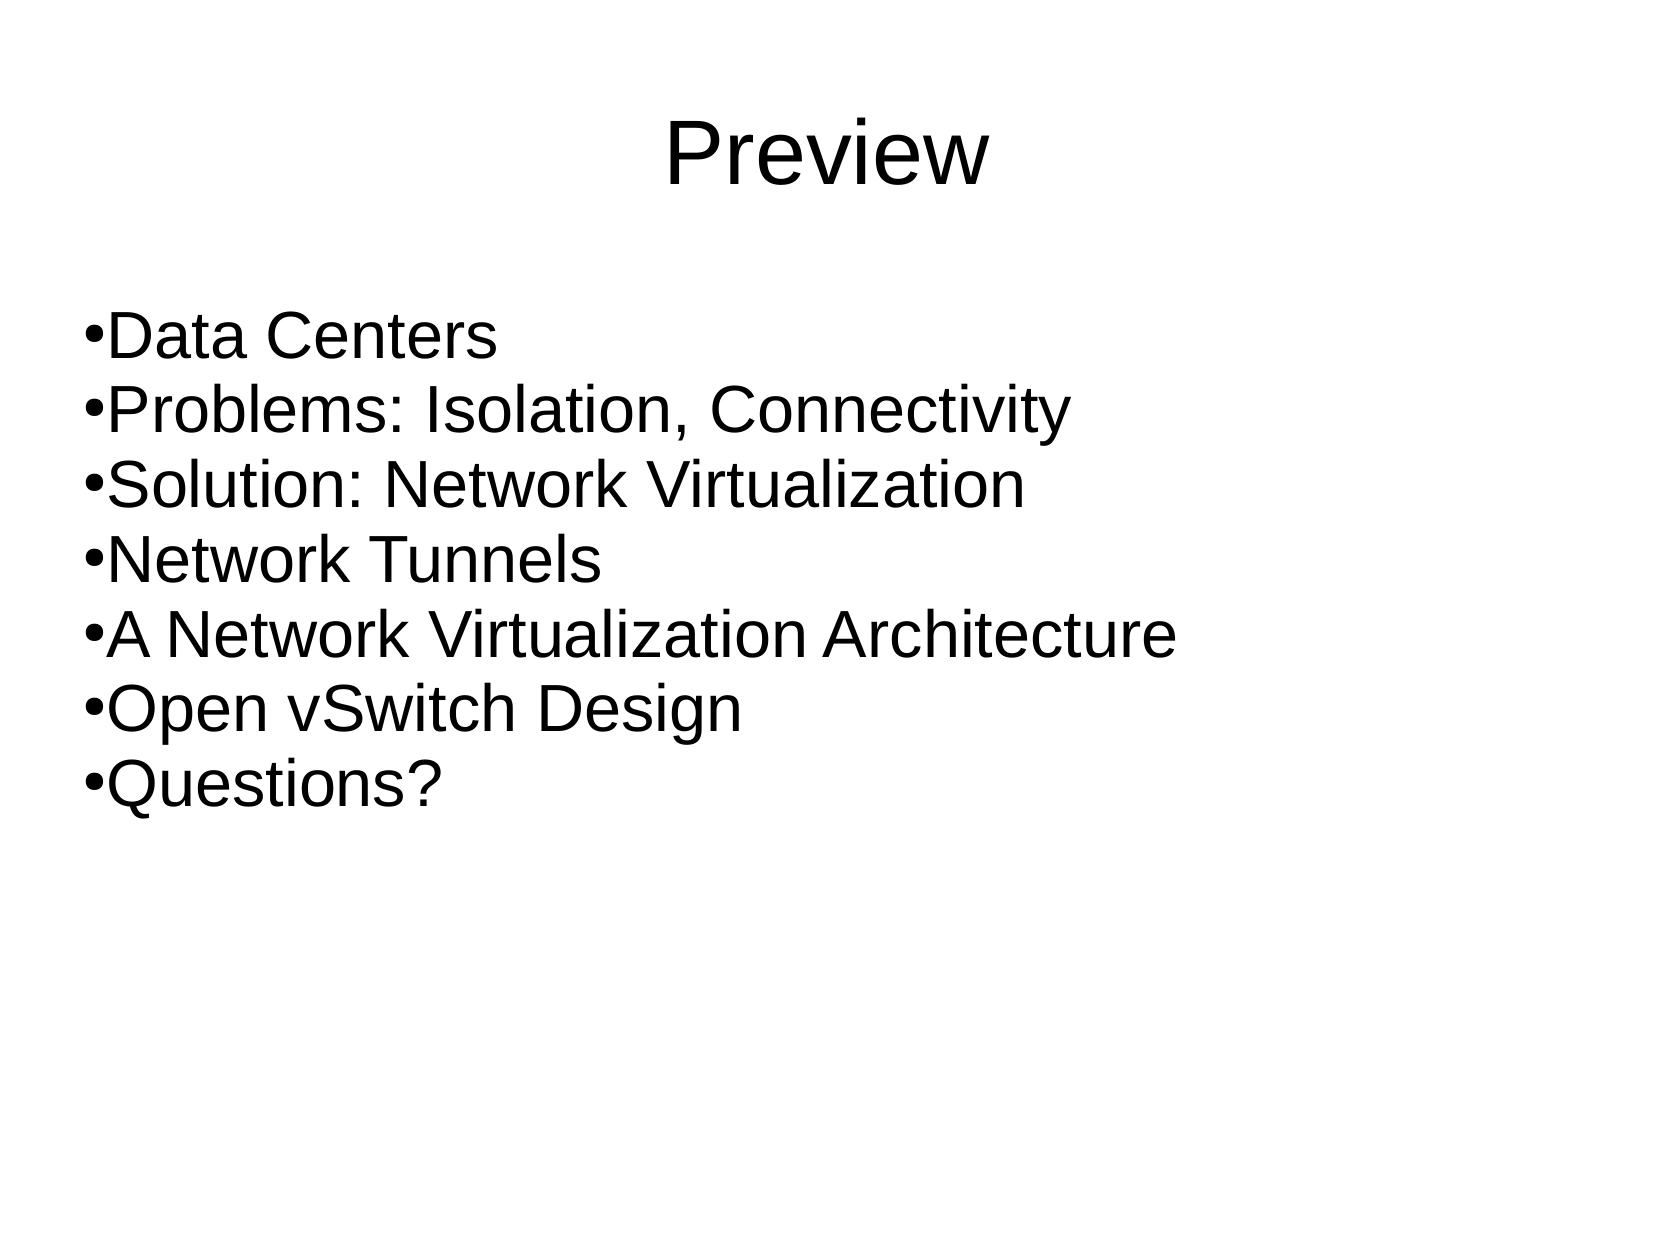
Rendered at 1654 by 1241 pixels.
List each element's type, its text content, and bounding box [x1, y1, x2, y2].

title Preview [82, 56, 1571, 250]
subtitle Data Centers Problems: Isolation, Connectivity Solution: Network Virtualization Network Tunnels A Network Virtualization Architecture Open vSwitch Design Questions? [82, 297, 1571, 1102]
